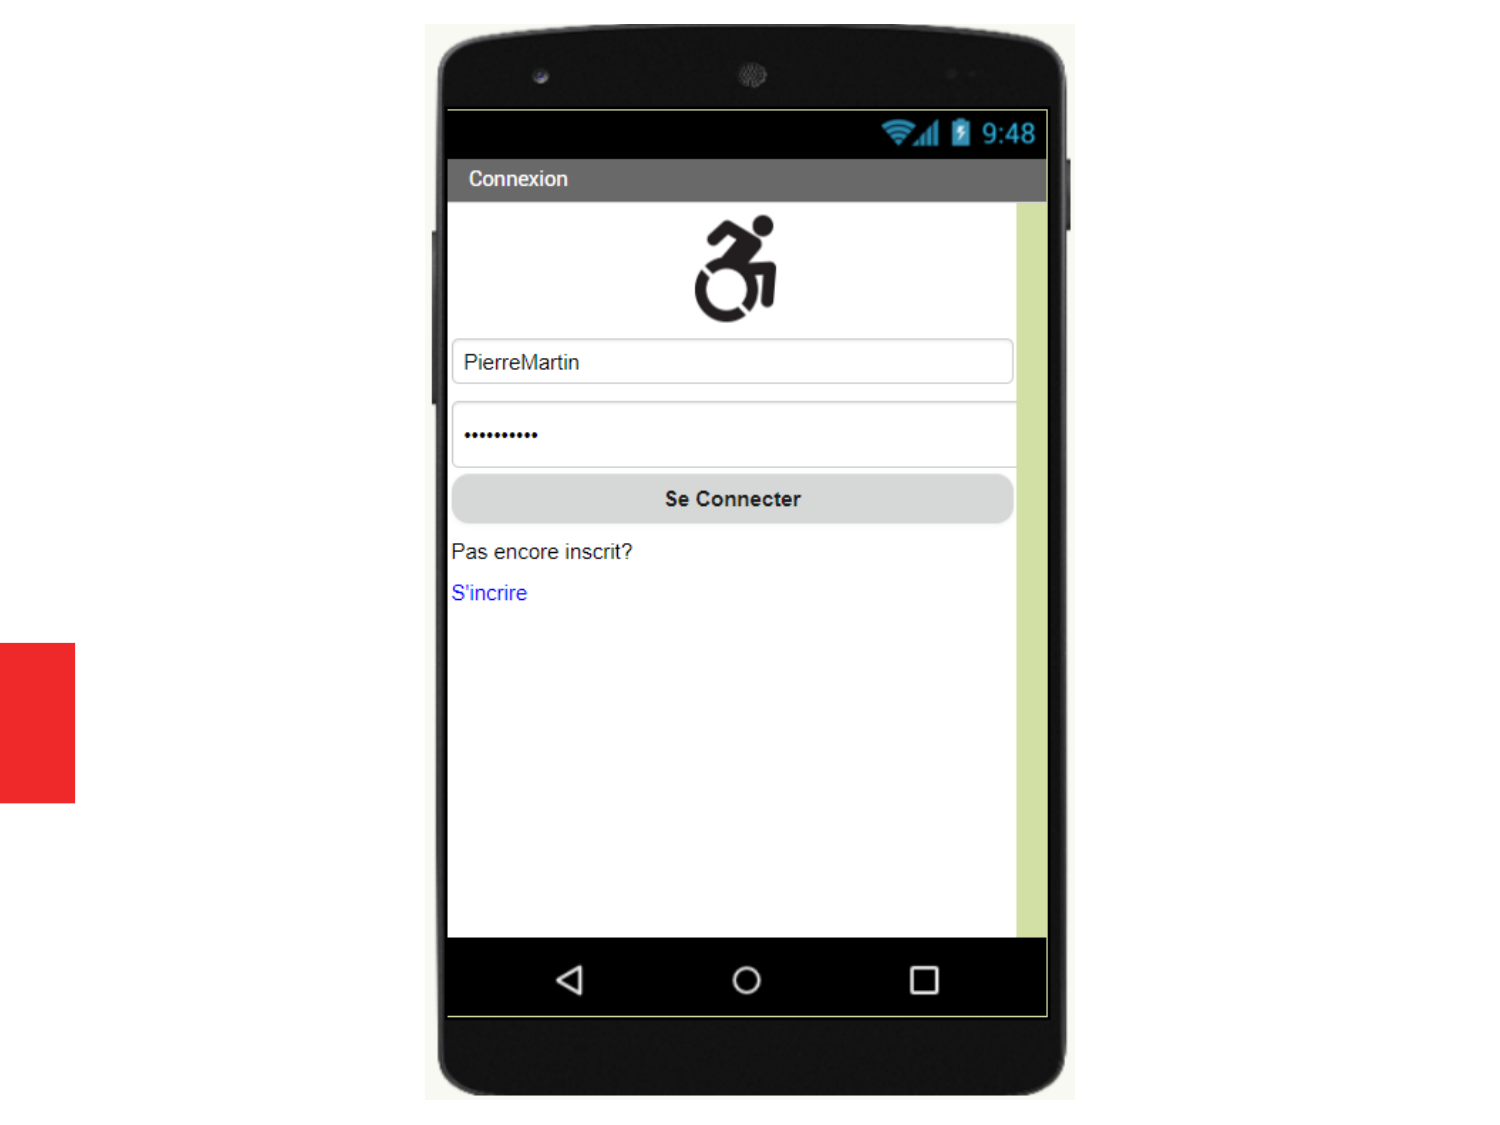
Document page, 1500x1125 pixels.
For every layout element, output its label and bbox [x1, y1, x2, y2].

picture [425, 24, 1075, 1100]
